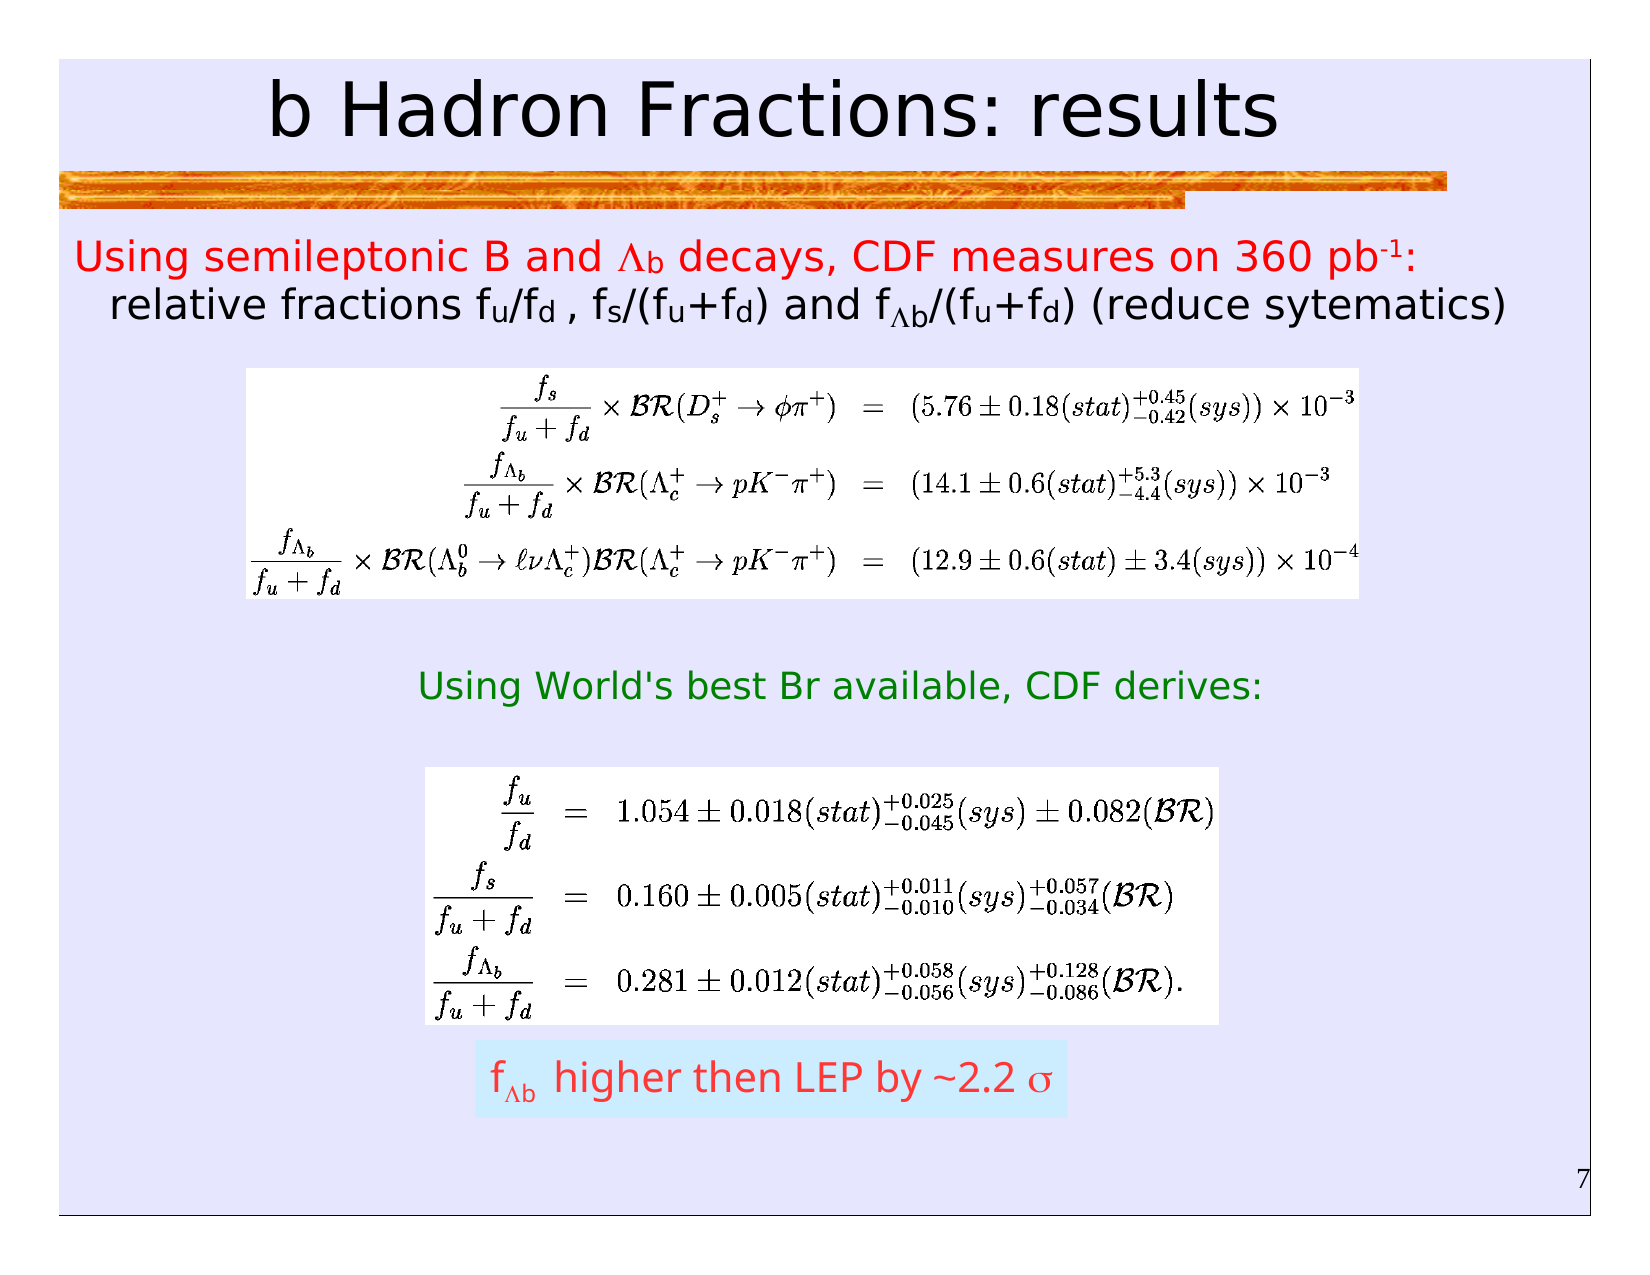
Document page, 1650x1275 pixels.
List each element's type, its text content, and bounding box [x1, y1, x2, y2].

text_box Using World's best Br available, CDF derives: [399, 654, 1264, 719]
text_box fb higher then LEP by ~2.2  [475, 1039, 1068, 1118]
picture [246, 368, 1359, 599]
text_box b Hadron Fractions: results [252, 59, 1277, 162]
picture [59, 171, 1447, 209]
picture [425, 767, 1219, 1026]
text_box Using semileptonic B and Lb decays, CDF measures on 360 pb-1: relative fractions fu/fd , fs/(fu+fd) and fLb/(fu+fd) (reduce sytematics) [59, 224, 1557, 363]
